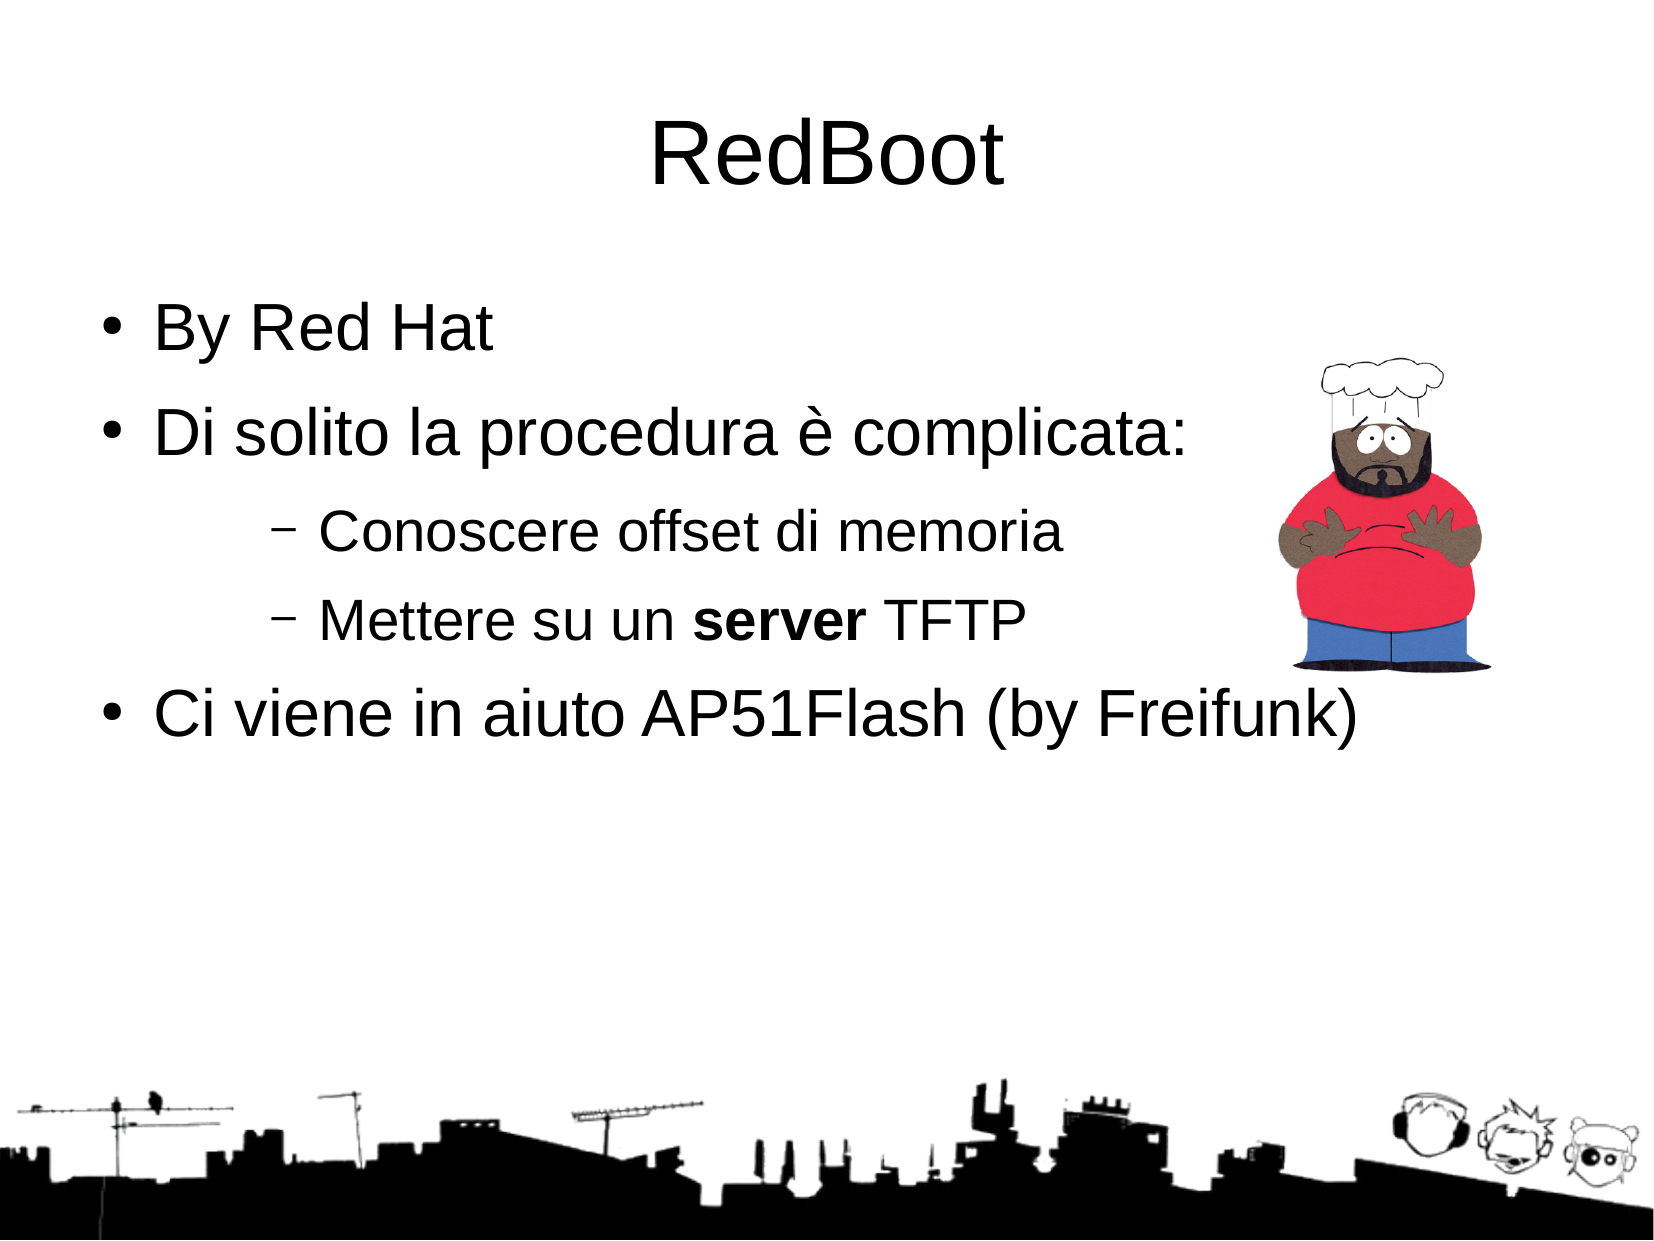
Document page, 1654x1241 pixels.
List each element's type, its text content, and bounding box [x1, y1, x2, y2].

title RedBoot [82, 56, 1571, 250]
list By Red Hat Di solito la procedura è complicata: Conoscere offset di memoria Mettere su un server TFTP Ci viene in aiuto AP51Flash (by Freifunk) [82, 290, 1571, 1094]
picture [1275, 355, 1494, 676]
picture [0, 1077, 1654, 1240]
